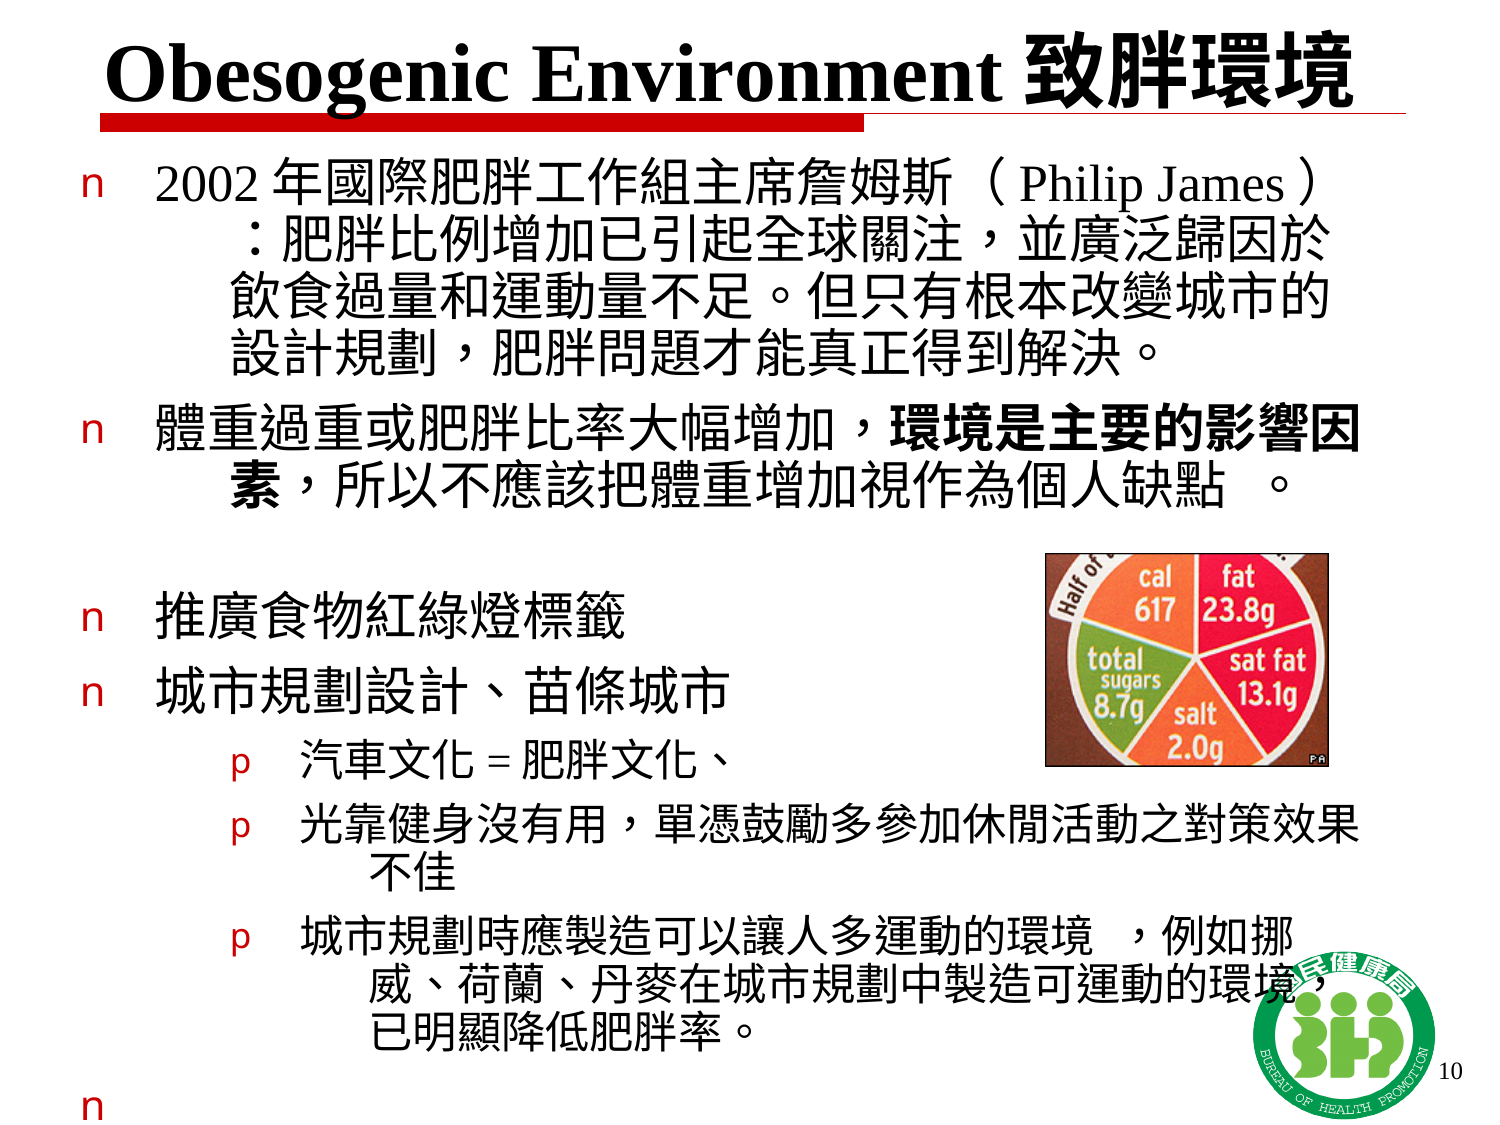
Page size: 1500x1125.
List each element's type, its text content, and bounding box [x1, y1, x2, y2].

text_box [1423, 1046, 1500, 1125]
picture [1045, 553, 1329, 767]
title Obesogenic Environment致胖環境 [88, 0, 1402, 126]
list 2002年國際肥胖工作組主席詹姆斯（Philip James） ：肥胖比例增加已引起全球關注，並廣泛歸因於飲食過量和運動量不足。但只有根本改變城市的設計規劃，肥胖問題才能真正得到解決。 體重過重或肥胖比率大幅增加，環境是主要的影響因素，所以不應該把體重增加視作為個人缺點 。 推廣食物紅綠燈標籤 城市規劃設計、苗條城市 汽車文化=肥胖文化、 光靠健身沒有用，單憑鼓勵多參加休閒活動之對策效果不佳 城市規劃時應製造可以讓人多運動的環境 ，例如挪威、荷蘭、丹麥在城市規劃中製造可運動的環境，已明顯降低肥胖率。 [64, 148, 1378, 1078]
